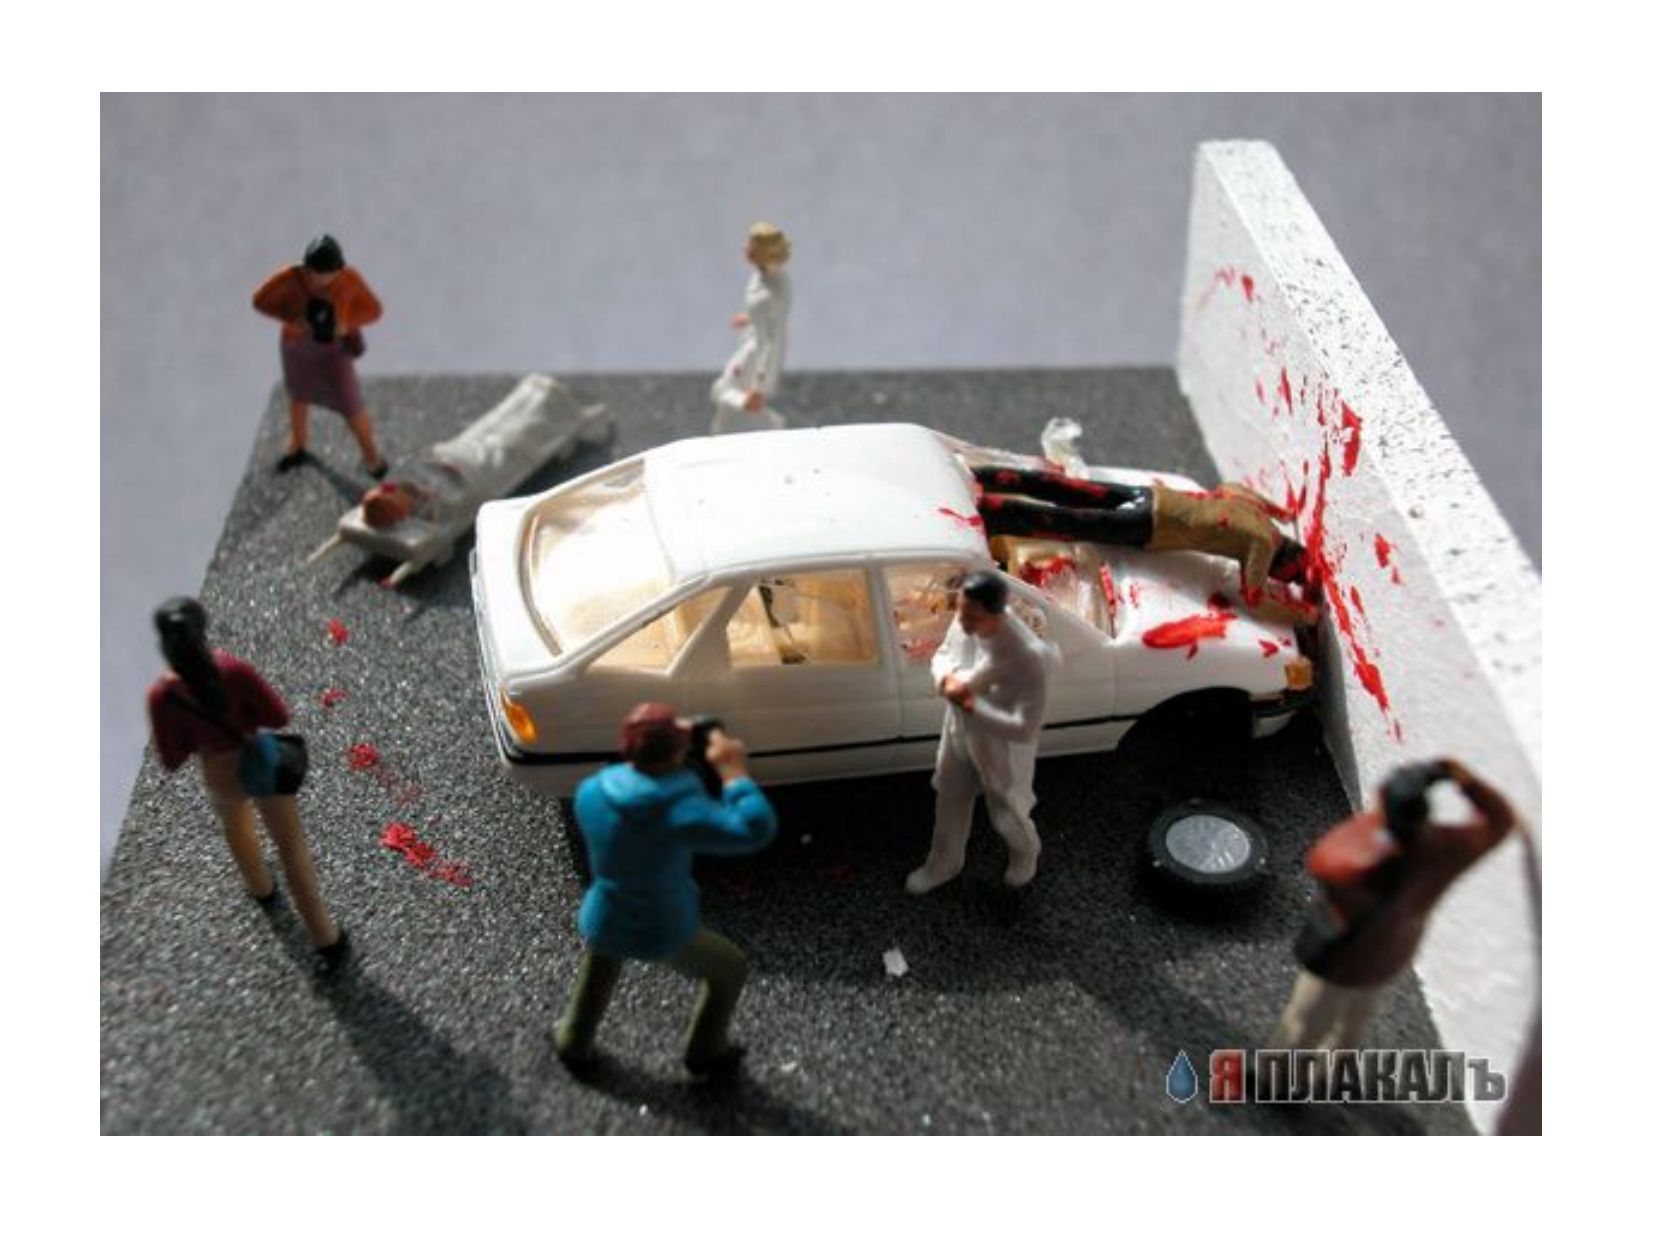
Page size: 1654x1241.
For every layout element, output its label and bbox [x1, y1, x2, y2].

picture [100, 92, 1542, 1136]
